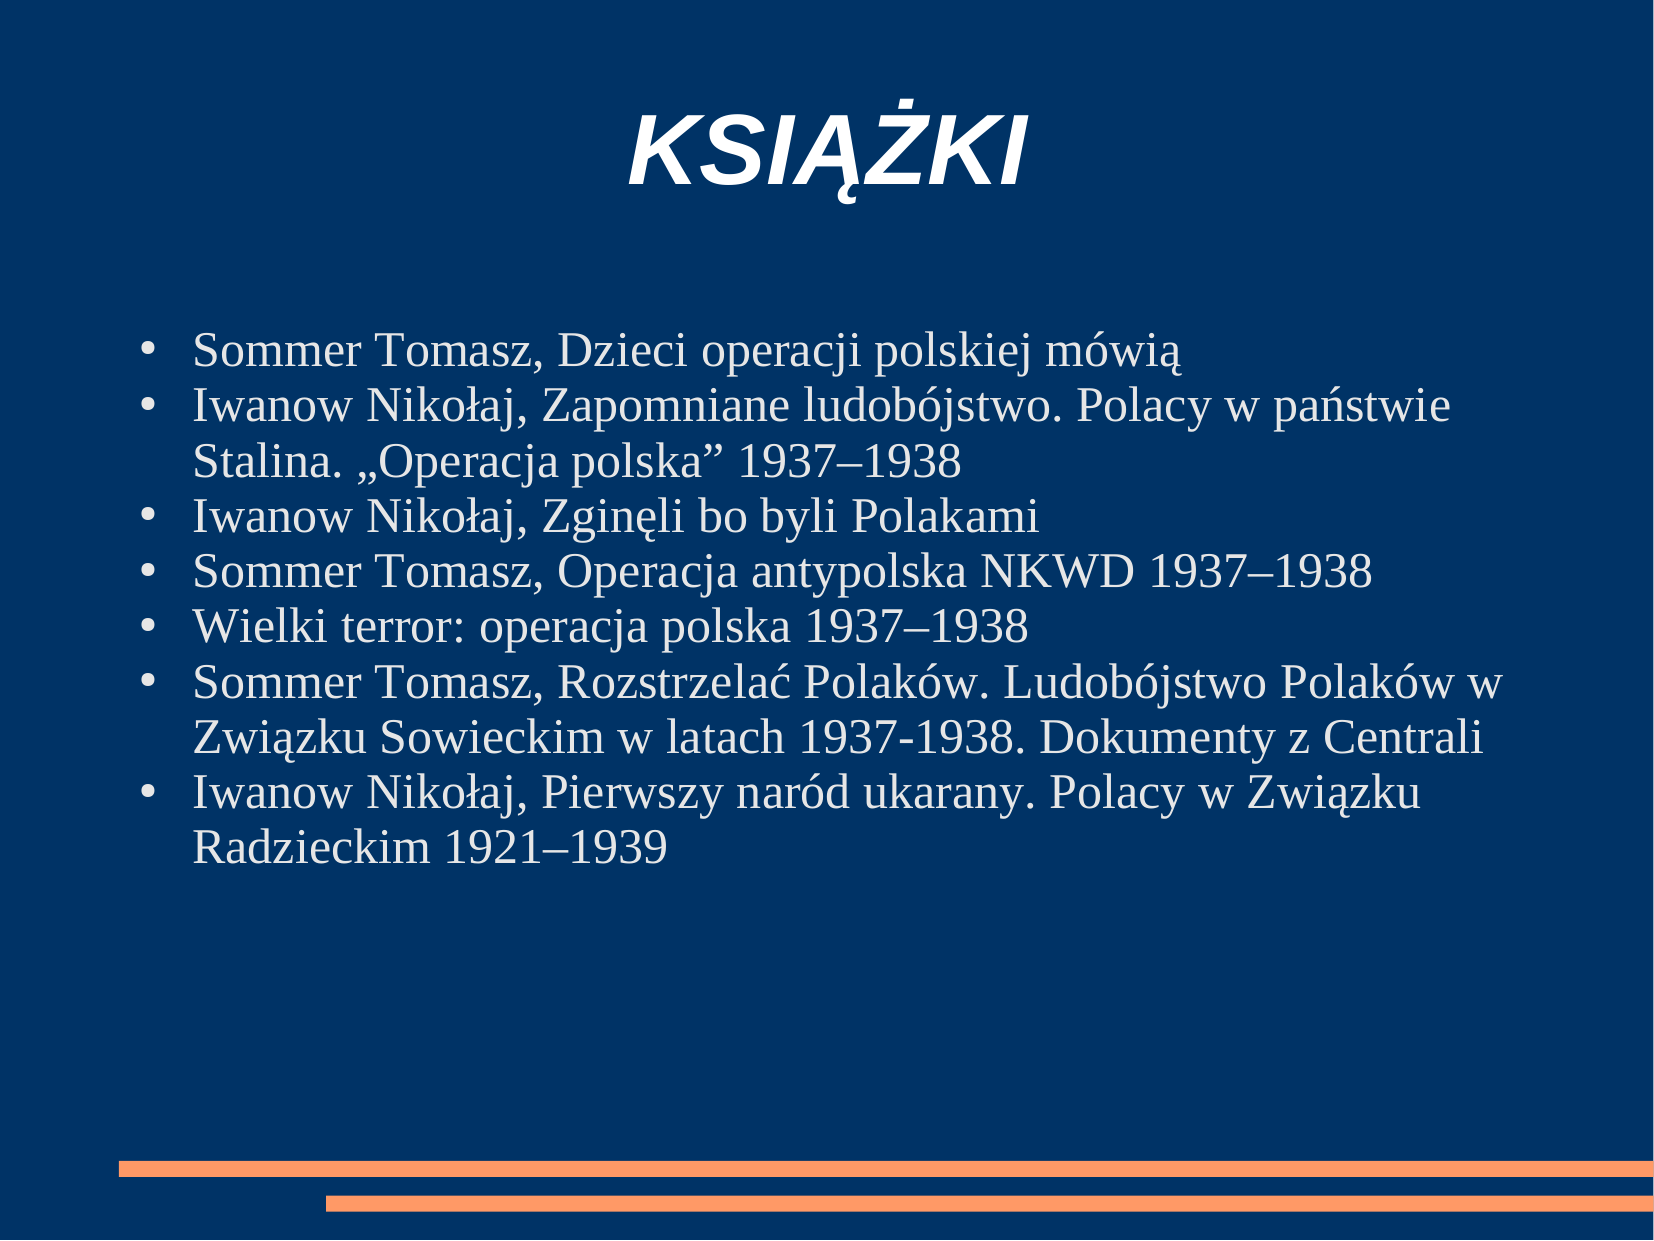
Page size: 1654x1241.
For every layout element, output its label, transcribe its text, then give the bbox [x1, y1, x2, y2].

title KSIĄŻKI [121, 46, 1534, 254]
list Sommer Tomasz, Dzieci operacji polskiej mówią Iwanow Nikołaj, Zapomniane ludobójstwo. Polacy w państwie Stalina. „Operacja polska” 1937–1938 Iwanow Nikołaj, Zginęli bo byli Polakami Sommer Tomasz, Operacja antypolska NKWD 1937–1938 Wielki terror: operacja polska 1937–1938 Sommer Tomasz, Rozstrzelać Polaków. Ludobójstwo Polaków w Związku Sowieckim w latach 1937-1938. Dokumenty z Centrali Iwanow Nikołaj, Pierwszy naród ukarany. Polacy w Związku Radzieckim 1921–1939 [121, 322, 1561, 1132]
